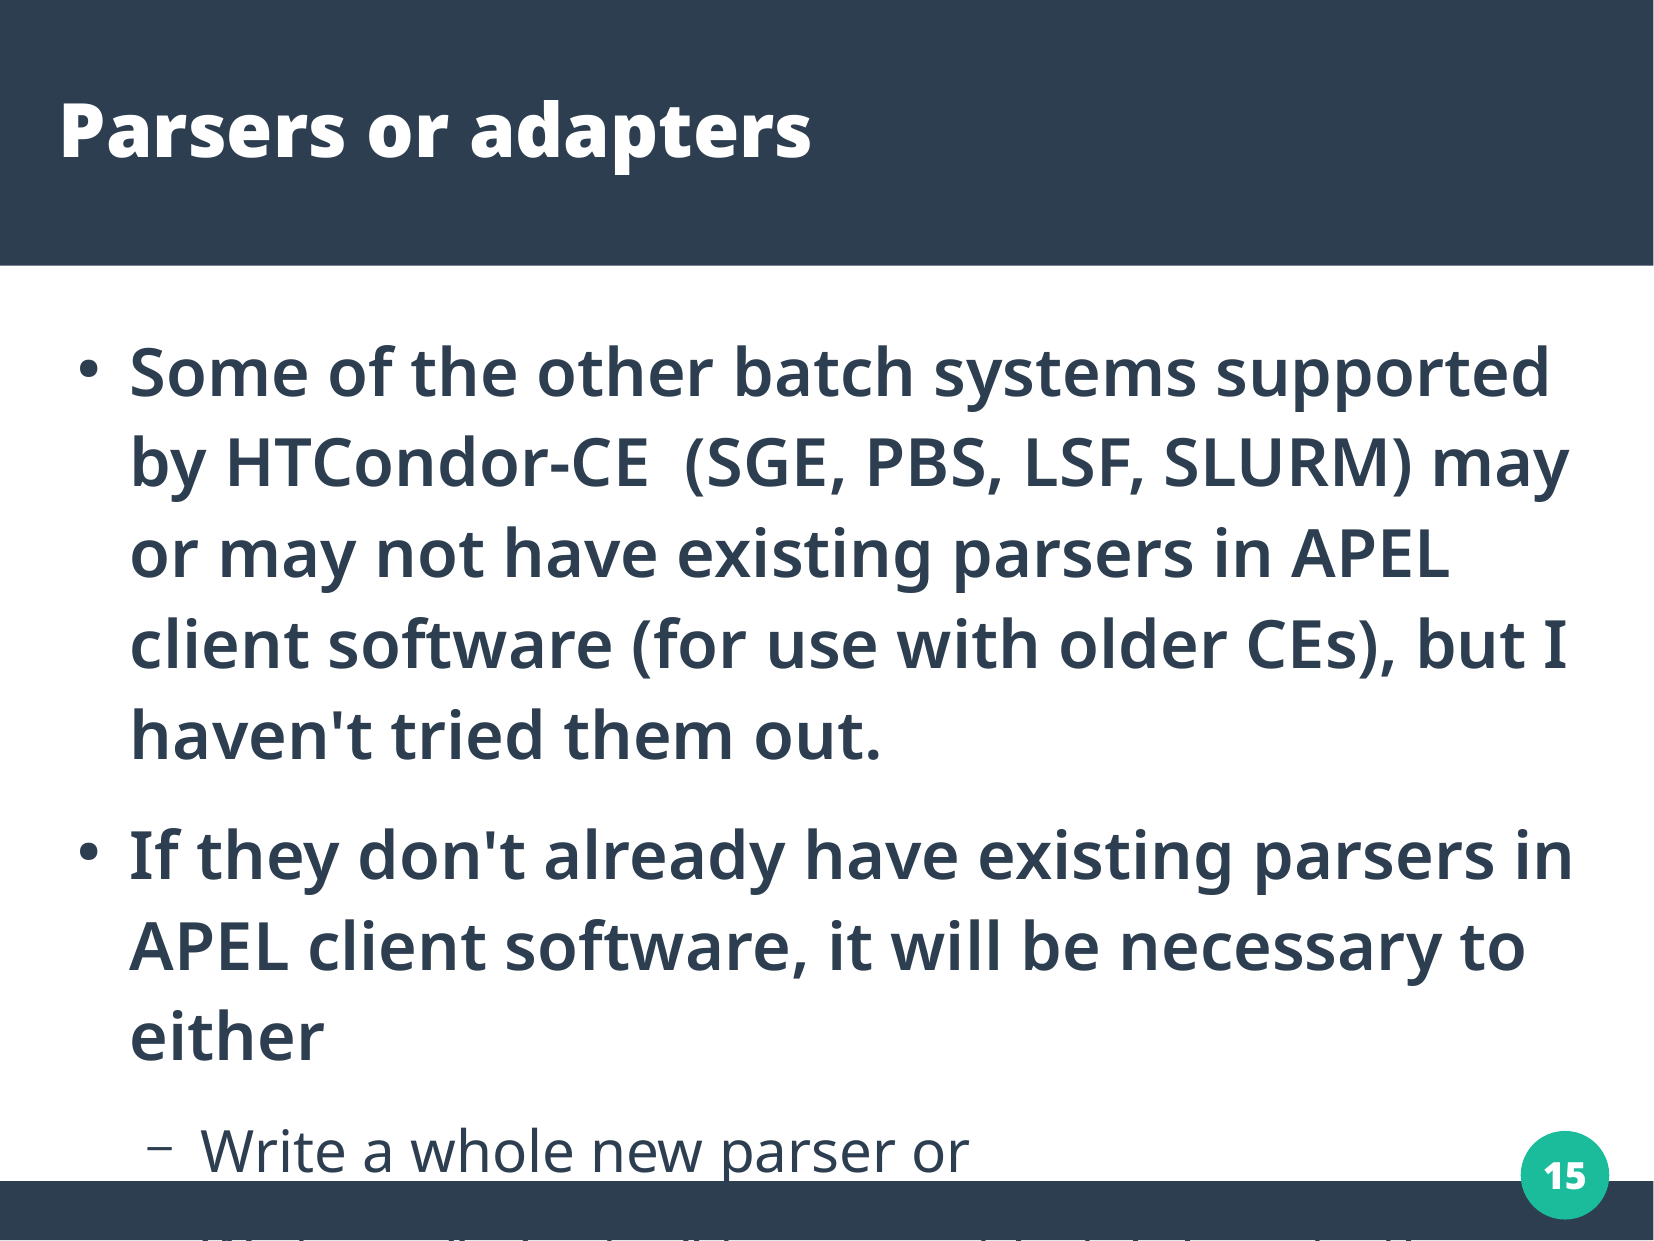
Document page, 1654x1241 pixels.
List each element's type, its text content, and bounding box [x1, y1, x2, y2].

list Some of the other batch systems supported by HTCondor-CE (SGE, PBS, LSF, SLURM) may or may not have existing parsers in APEL client software (for use with older CEs), but I haven't tried them out. If they don't already have existing parsers in APEL client software, it will be necessary to either Write a whole new parser or Write an “adapter” to convert batch logs to the format of an existing parser. [59, 324, 1595, 1152]
title Parsers or adapters [59, 49, 1595, 207]
